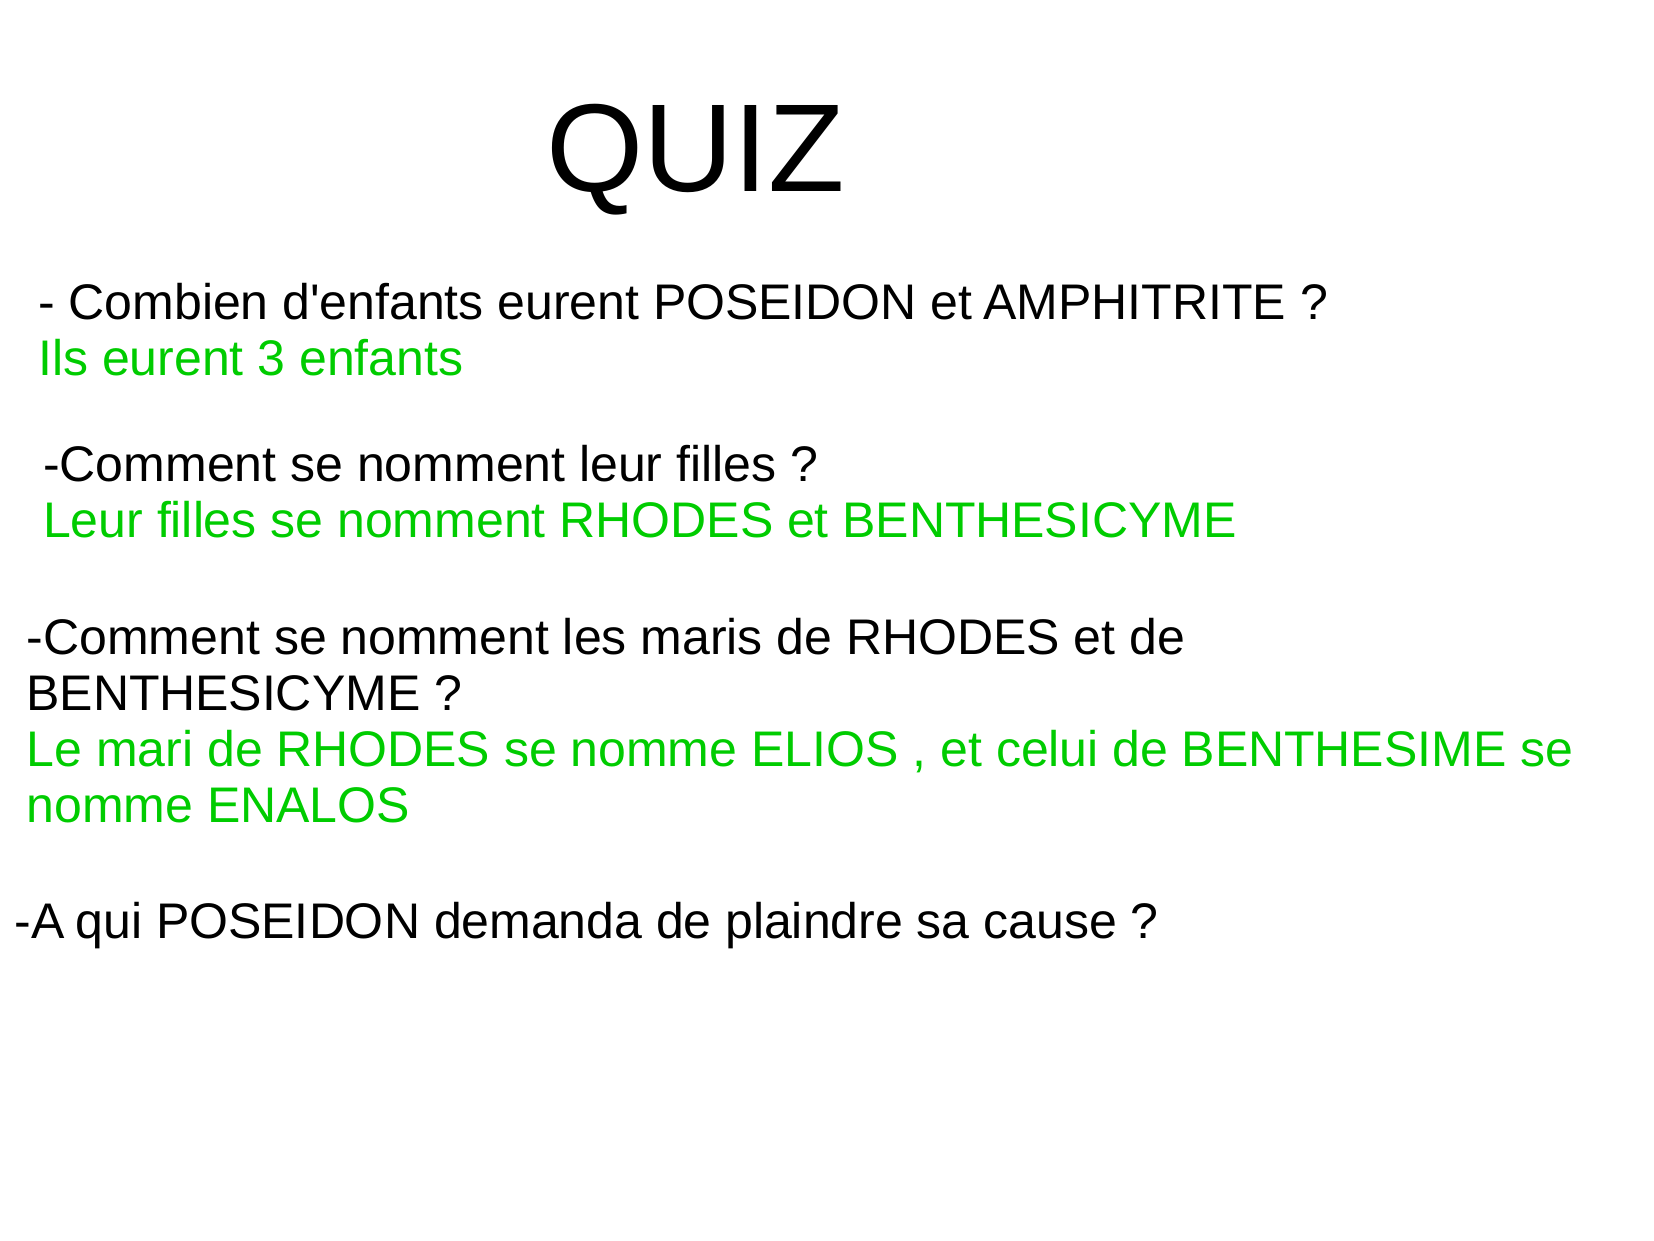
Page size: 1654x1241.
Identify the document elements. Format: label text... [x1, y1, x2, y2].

text_box -Comment se nomment leur filles ? Leur filles se nomment RHODES et BENTHESICYME [28, 429, 1252, 602]
text_box -Comment se nomment les maris de RHODES et de BENTHESICYME ? Le mari de RHODES se nomme ELIOS , et celui de BENTHESIME se nomme ENALOS [11, 602, 1642, 841]
text_box -A qui POSEIDON demanda de plaindre sa cause ? [0, 885, 1465, 1068]
text_box QUIZ [531, 70, 860, 226]
text_box - Combien d'enfants eurent POSEIDON et AMPHITRITE ? Ils eurent 3 enfants [23, 266, 1408, 449]
